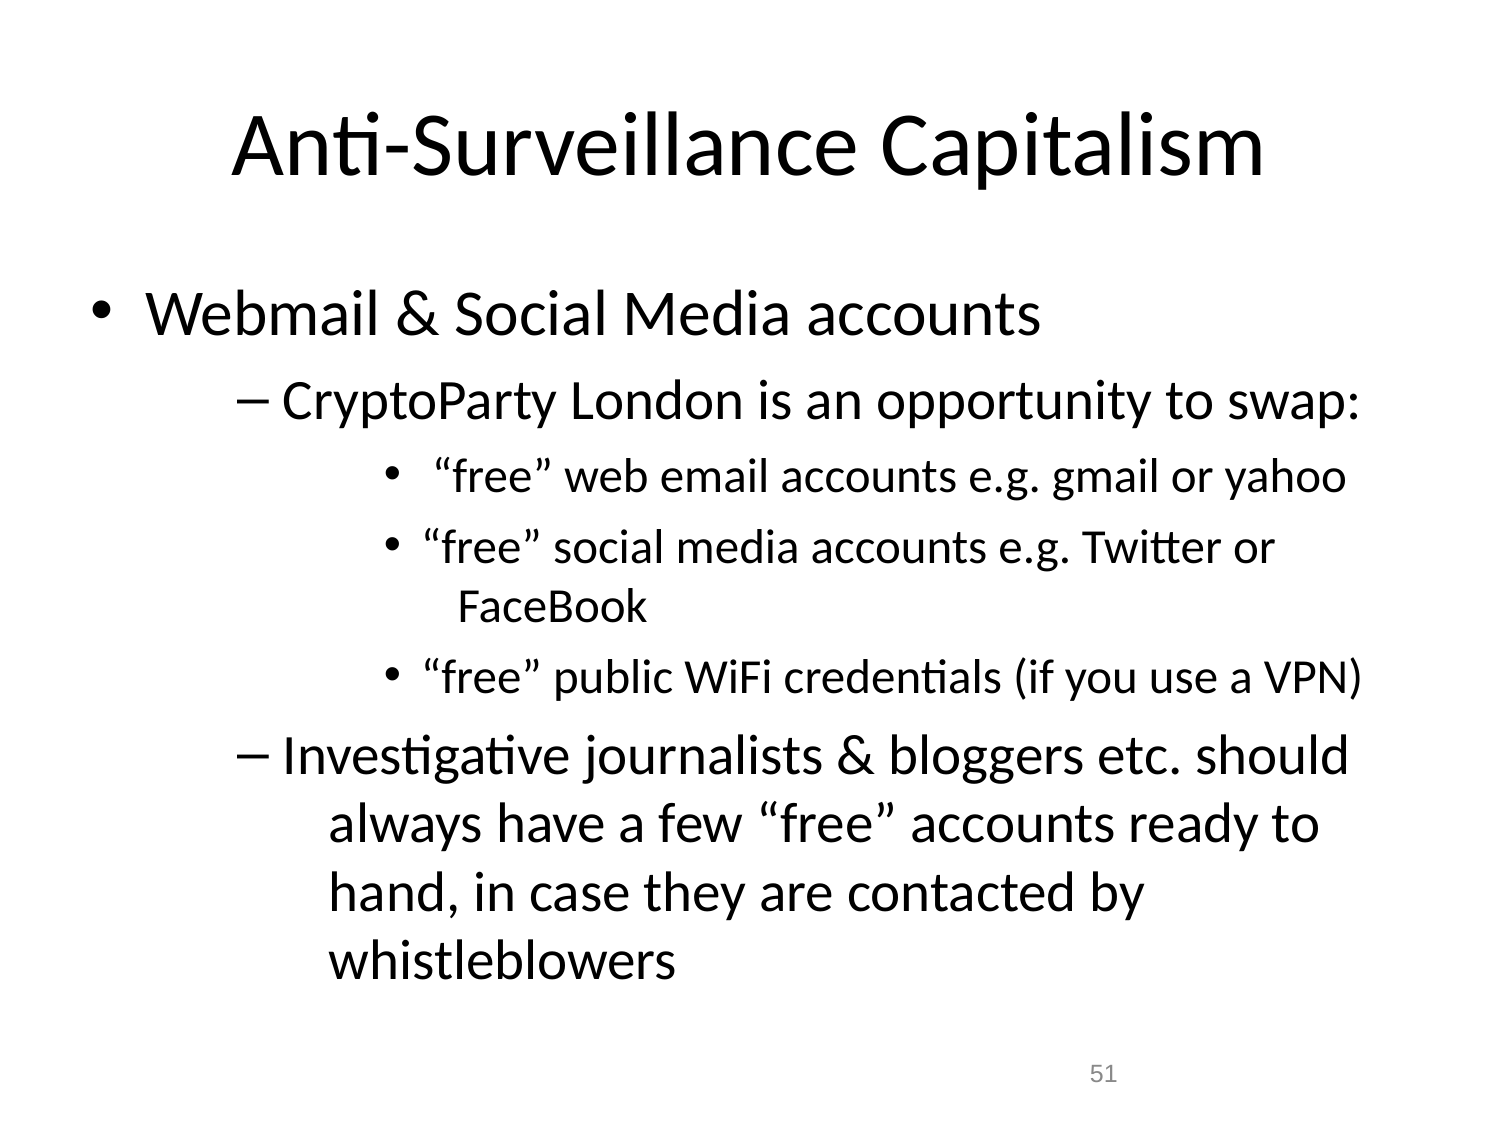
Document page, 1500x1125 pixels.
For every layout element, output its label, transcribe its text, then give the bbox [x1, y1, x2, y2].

text_box 36 [1074, 1042, 1426, 1103]
list Webmail & Social Media accounts CryptoParty London is an opportunity to swap: “free” web email accounts e.g. gmail or yahoo “free” social media accounts e.g. Twitter or FaceBook “free” public WiFi credentials (if you use a VPN) Investigative journalists & bloggers etc. should always have a few “free” accounts ready to hand, in case they are contacted by whistleblowers [75, 262, 1426, 1005]
title Anti-Surveillance Capitalism [75, 45, 1426, 233]
